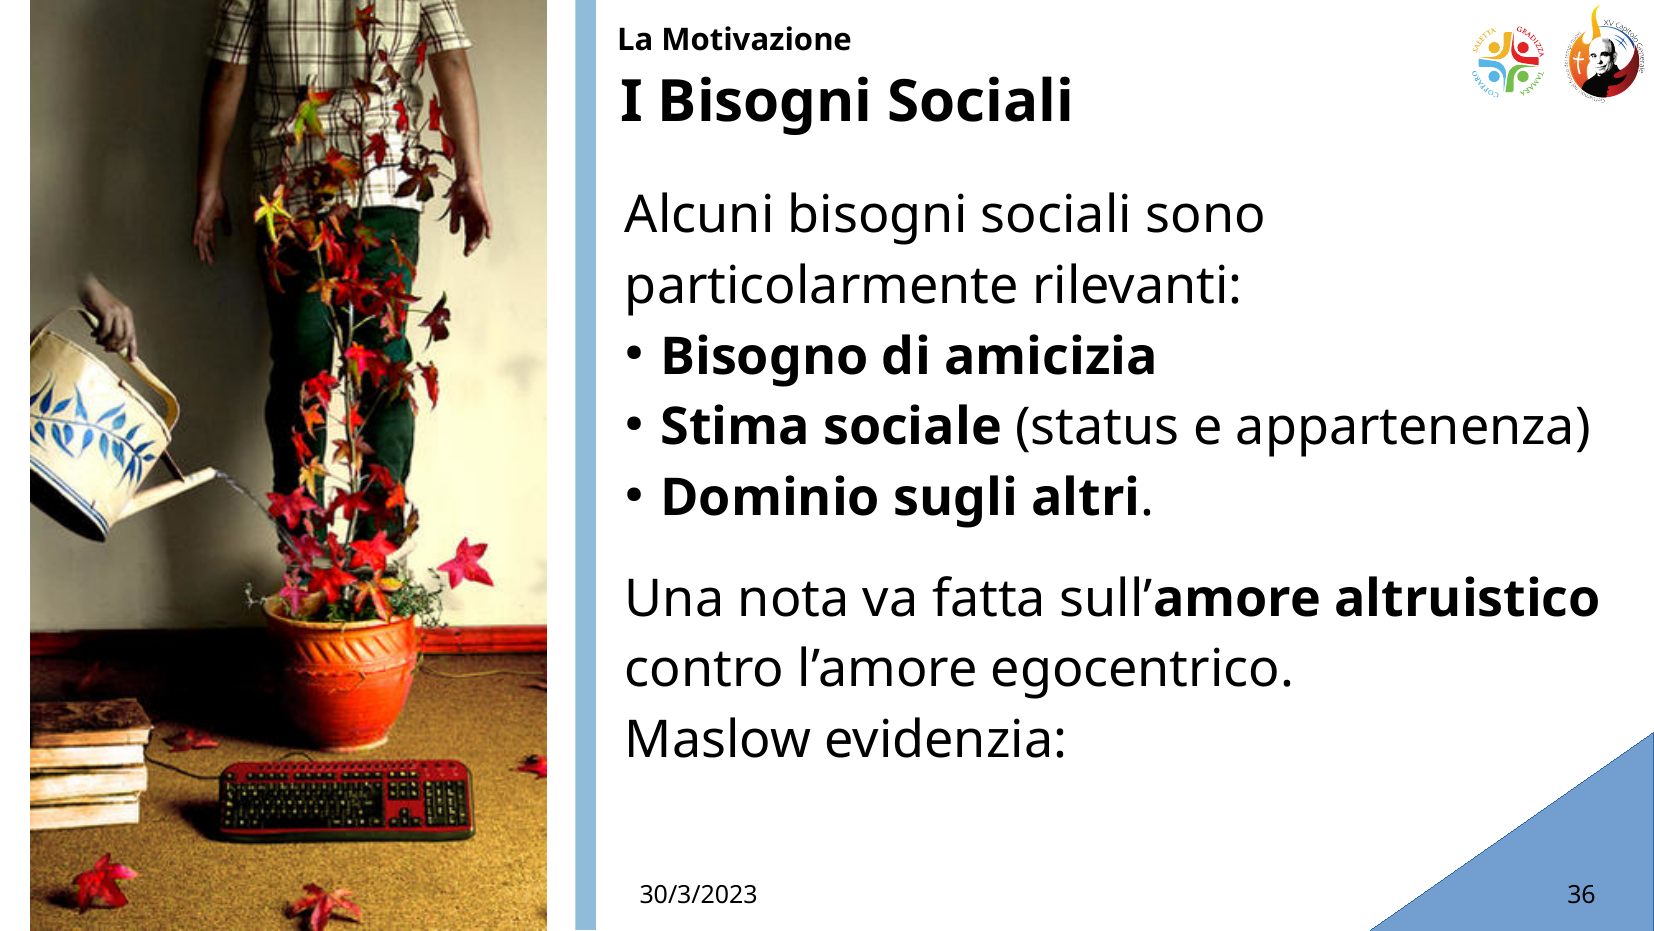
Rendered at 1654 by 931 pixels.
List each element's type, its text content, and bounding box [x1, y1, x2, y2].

text_box La Motivazione [602, 9, 1335, 63]
title I Bisogni Sociali [620, 70, 1617, 142]
picture [1563, 4, 1646, 103]
picture [30, 0, 547, 931]
subtitle Alcuni bisogni sociali sono particolarmente rilevanti: Bisogno di amicizia Stima sociale (status e appartenenza) Dominio sugli altri. Una nota va fatta sull’amore altruistico contro l’amore egocentrico. Maslow evidenzia: [624, 177, 1602, 873]
